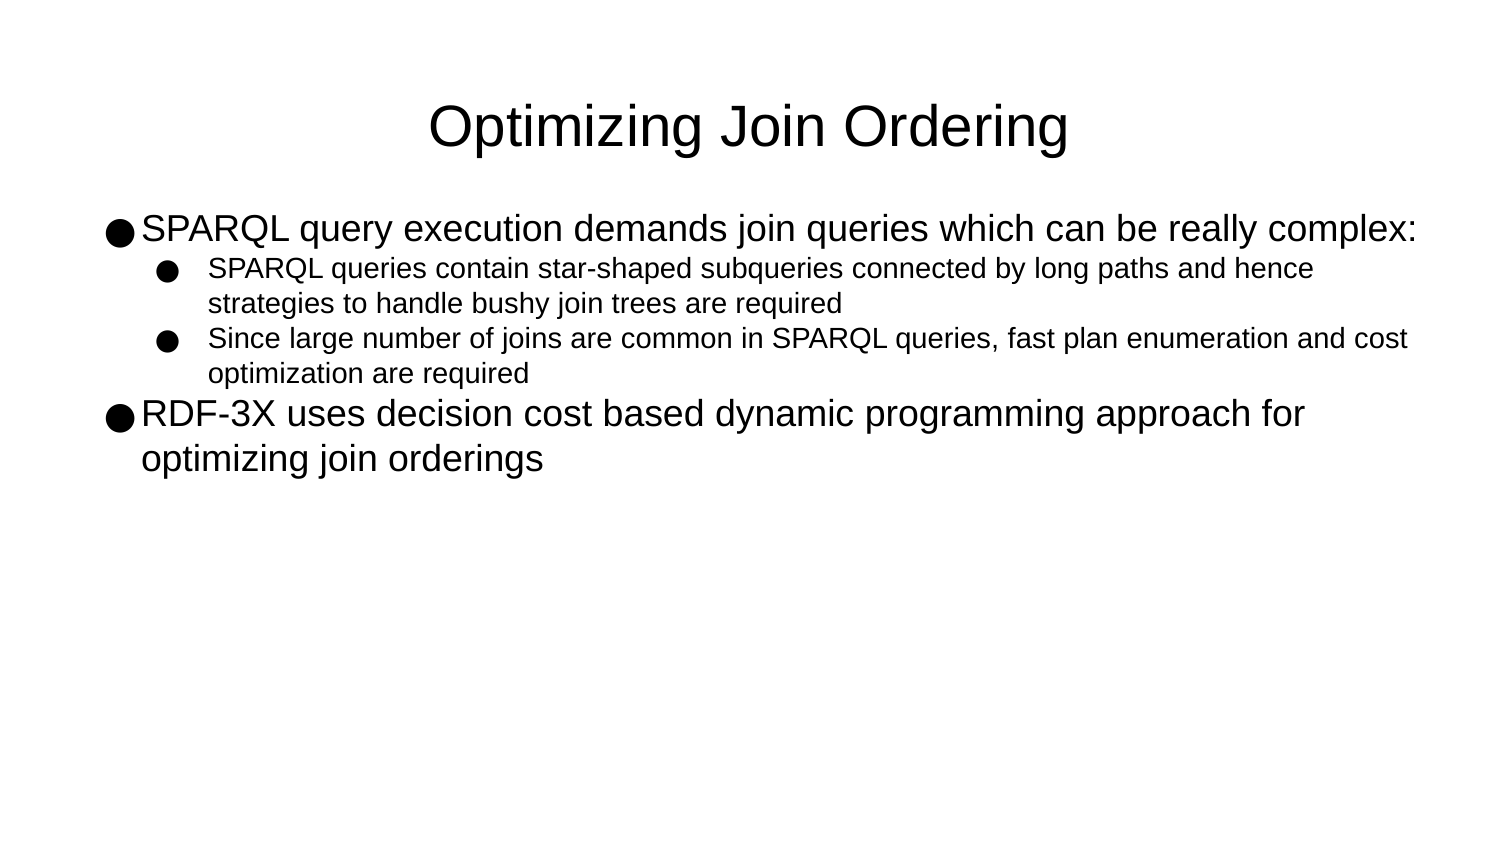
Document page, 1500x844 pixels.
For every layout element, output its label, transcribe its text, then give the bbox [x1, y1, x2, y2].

text_box SPARQL query execution demands join queries which can be really complex: SPARQL queries contain star-shaped subqueries connected by long paths and hence strategies to handle bushy join trees are required Since large number of joins are common in SPARQL queries, fast plan enumeration and cost optimization are required RDF-3X uses decision cost based dynamic programming approach for optimizing join orderings [51, 189, 1449, 750]
text_box Optimizing Join Ordering [51, 72, 1449, 167]
